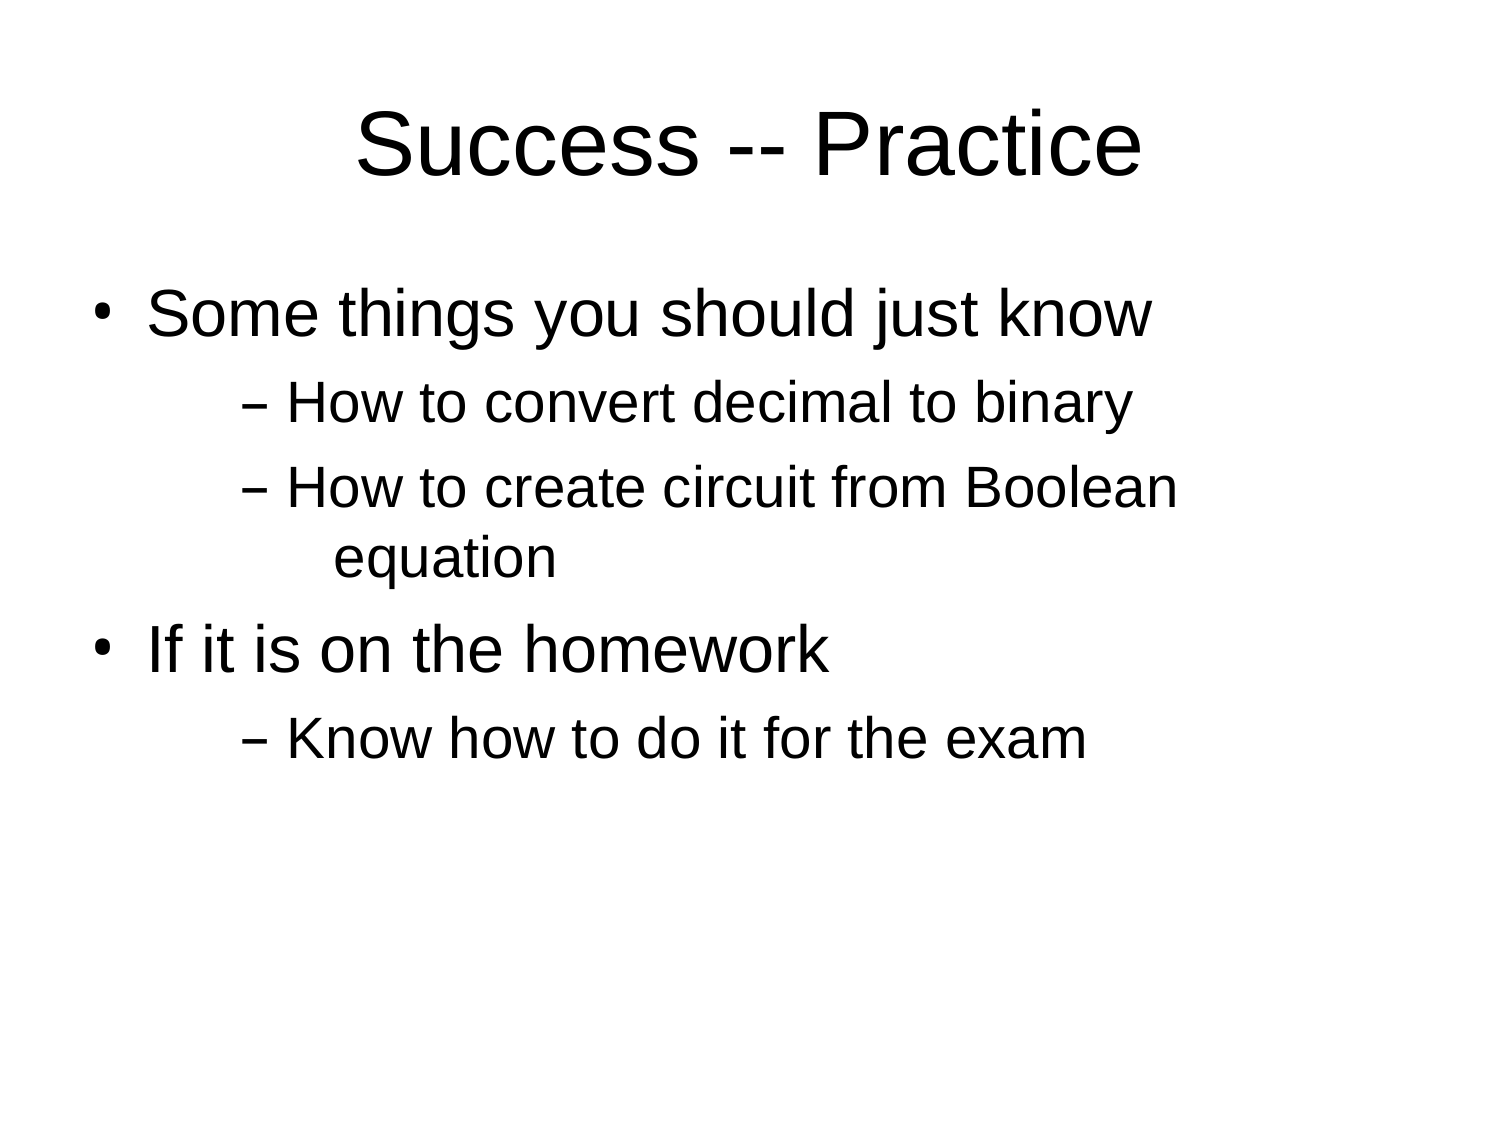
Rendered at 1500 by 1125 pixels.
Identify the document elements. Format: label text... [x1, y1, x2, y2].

title Success -- Practice [75, 45, 1426, 233]
list Some things you should just know How to convert decimal to binary How to create circuit from Boolean equation If it is on the homework Know how to do it for the exam [75, 262, 1426, 1005]
